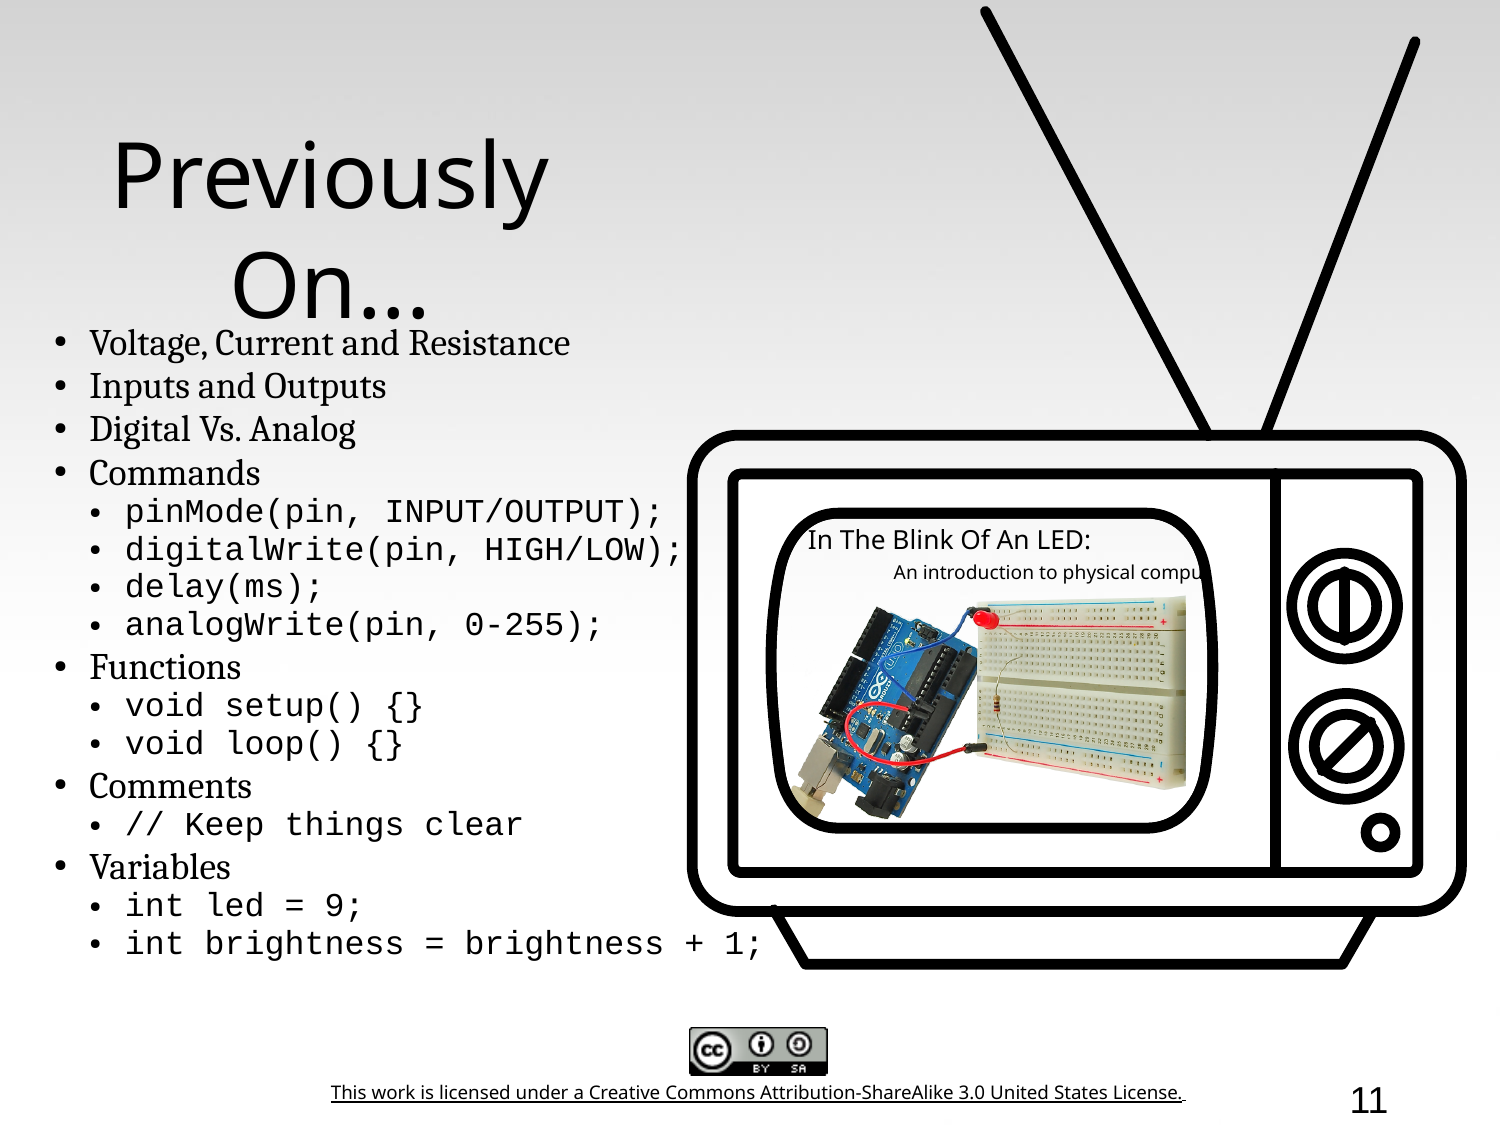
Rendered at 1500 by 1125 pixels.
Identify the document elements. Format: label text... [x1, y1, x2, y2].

picture [0, 0, 1500, 1125]
text_box Voltage, Current and Resistance Inputs and Outputs Digital Vs. Analog Commands pinMode(pin, INPUT/OUTPUT); digitalWrite(pin, HIGH/LOW); delay(ms); analogWrite(pin, 0-255); Functions void setup() {} void loop() {} Comments // Keep things clear Variables int led = 9; int brightness = brightness + 1; [39, 314, 781, 977]
title Previously On... [23, 132, 637, 321]
